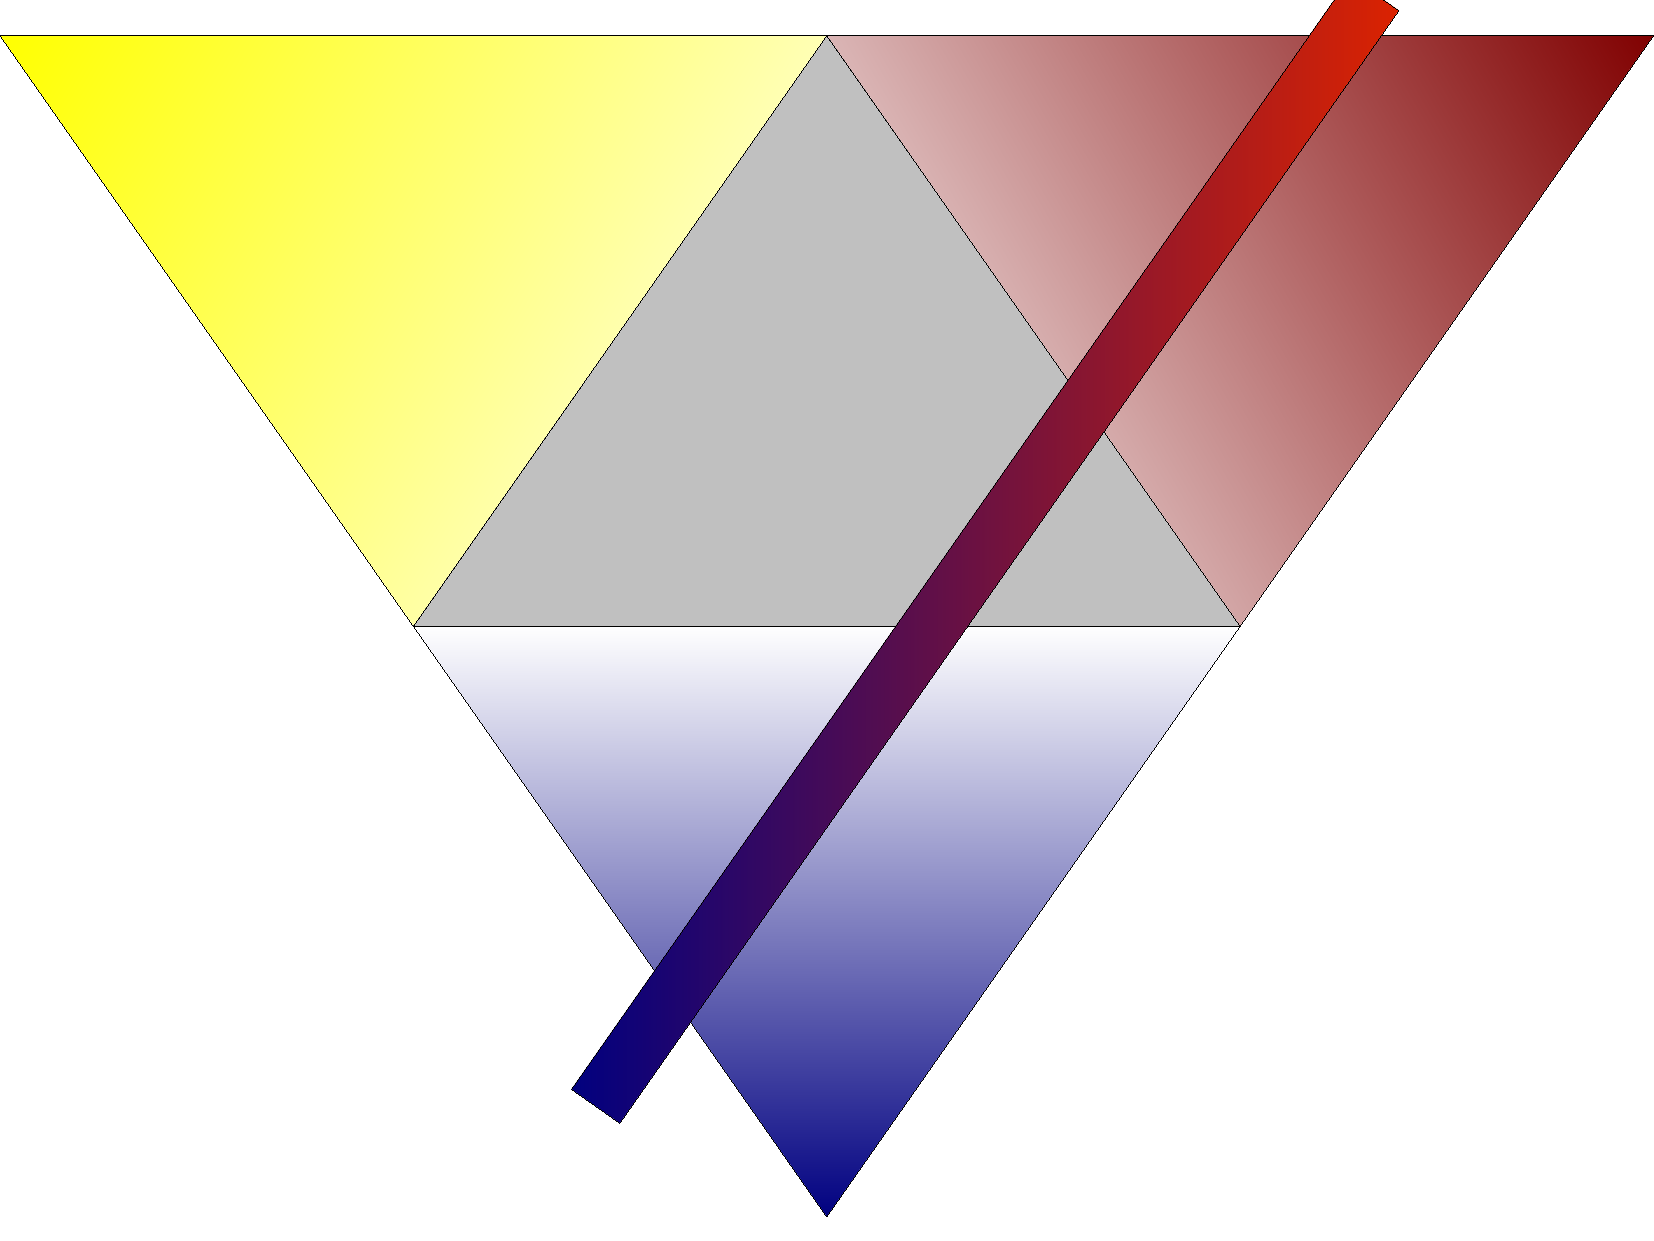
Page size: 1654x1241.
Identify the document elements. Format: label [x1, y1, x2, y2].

text_box [0, 0, 1654, 1217]
